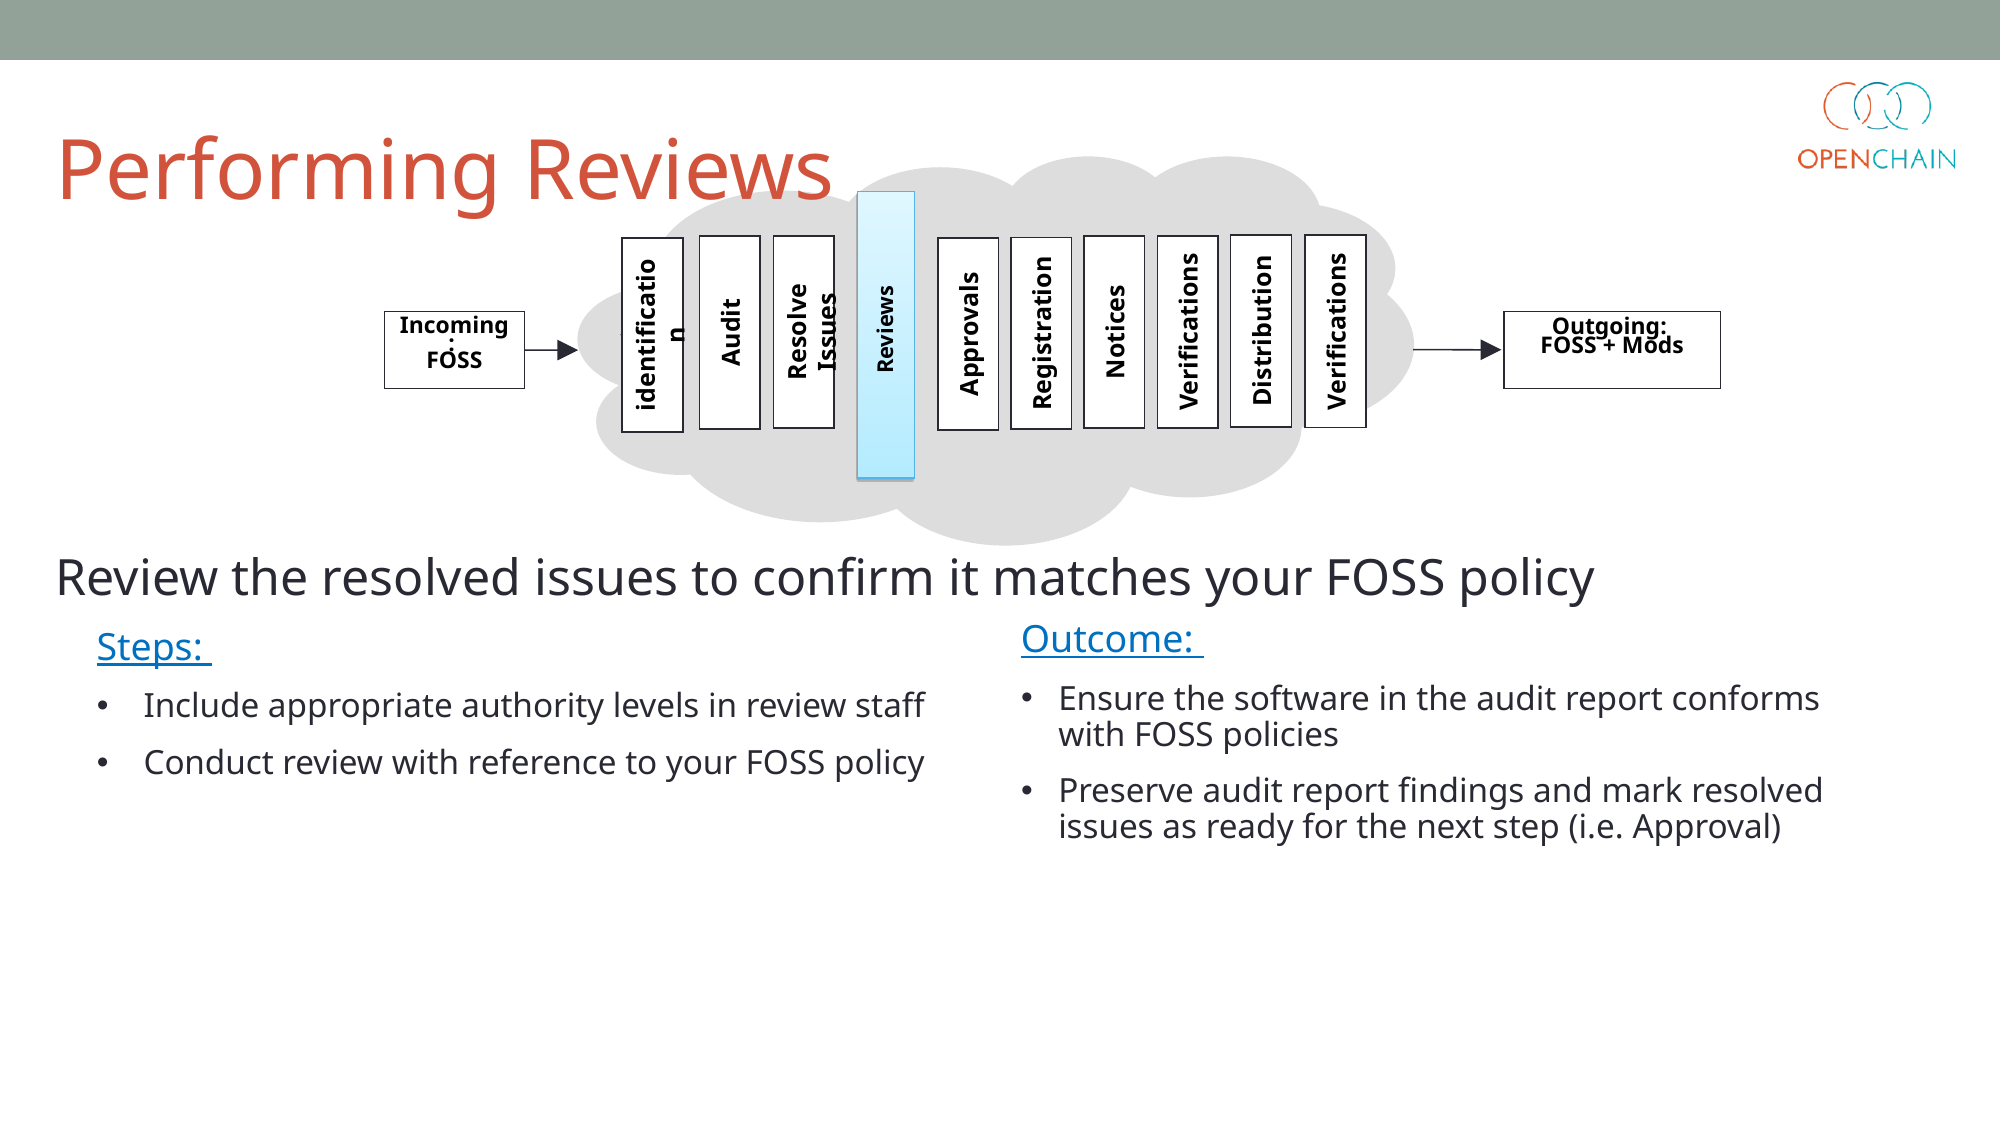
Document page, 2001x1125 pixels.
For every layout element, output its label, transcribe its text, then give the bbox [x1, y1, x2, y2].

text_box Incoming: FOSS [384, 311, 525, 389]
picture [1798, 82, 1955, 169]
text_box Notices [1084, 247, 1145, 429]
text_box Registration [1010, 247, 1072, 430]
text_box Resolve Issues [773, 247, 835, 429]
text_box Outgoing: FOSS + Mods [1504, 311, 1721, 389]
text_box Audit [699, 247, 760, 429]
text_box Reviews [855, 247, 913, 474]
text_box Outcome: Ensure the software in the audit report conforms with FOSS policies Preserve audit report findings and mark resolved issues as ready for the next step (i.e. Approval) [1005, 614, 1898, 1078]
text_box Steps: Include appropriate authority levels in review staff Conduct review with reference to your FOSS policy [81, 620, 961, 1075]
text_box Distribution [1230, 247, 1292, 428]
text_box Performing Reviews [40, 84, 1841, 247]
text_box Verifications [1157, 247, 1219, 429]
text_box [1366, 247, 1415, 410]
text_box identification [622, 247, 683, 432]
text_box [577, 247, 1305, 537]
text_box Approvals [937, 247, 999, 431]
text_box Verifications [1305, 247, 1366, 428]
text_box Review the resolved issues to confirm it matches your FOSS policy [40, 537, 2000, 614]
